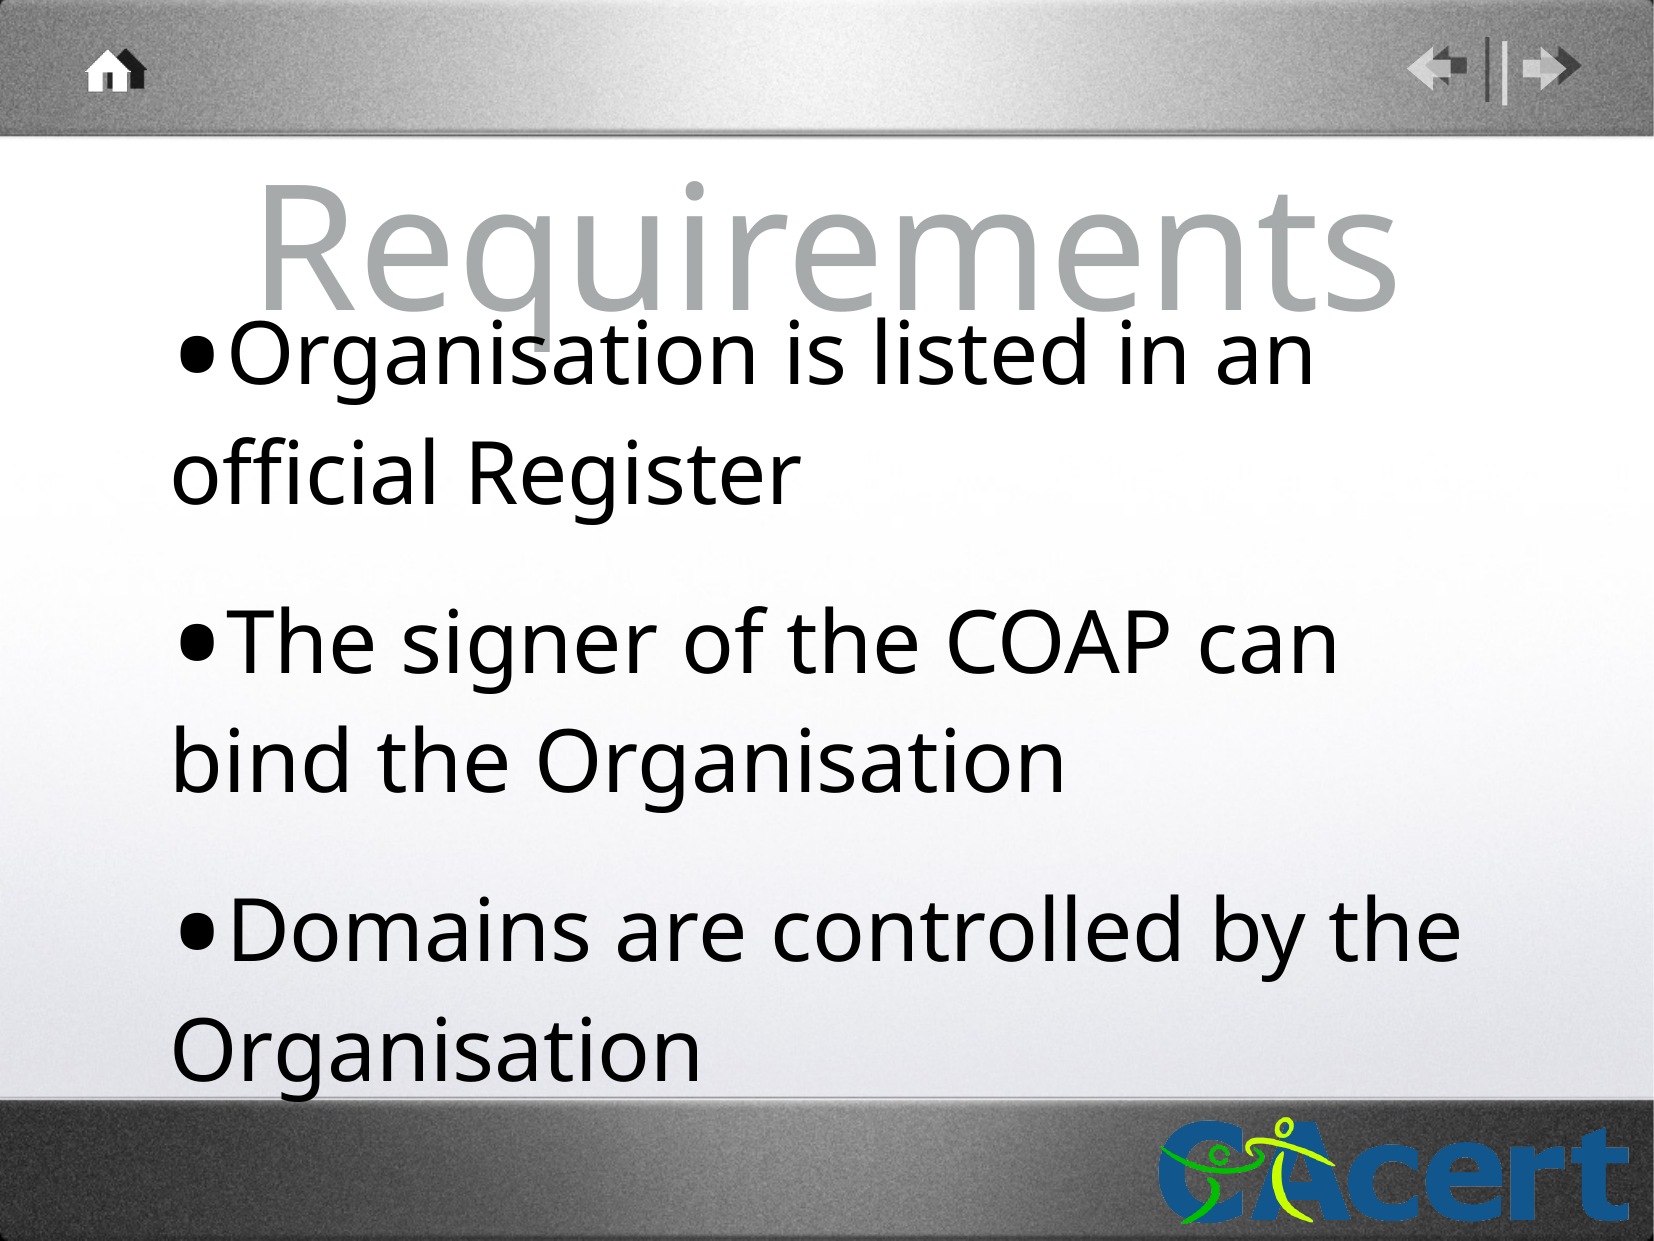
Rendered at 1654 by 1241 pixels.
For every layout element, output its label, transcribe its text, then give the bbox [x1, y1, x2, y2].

picture [0, 0, 1654, 1241]
title Requirements [161, 133, 1493, 335]
list Organisation is listed in an official Register The signer of the COAP can bind the Organisation Domains are controlled by the Organisation [161, 335, 1493, 1063]
title Requirements [244, 327, 276, 335]
